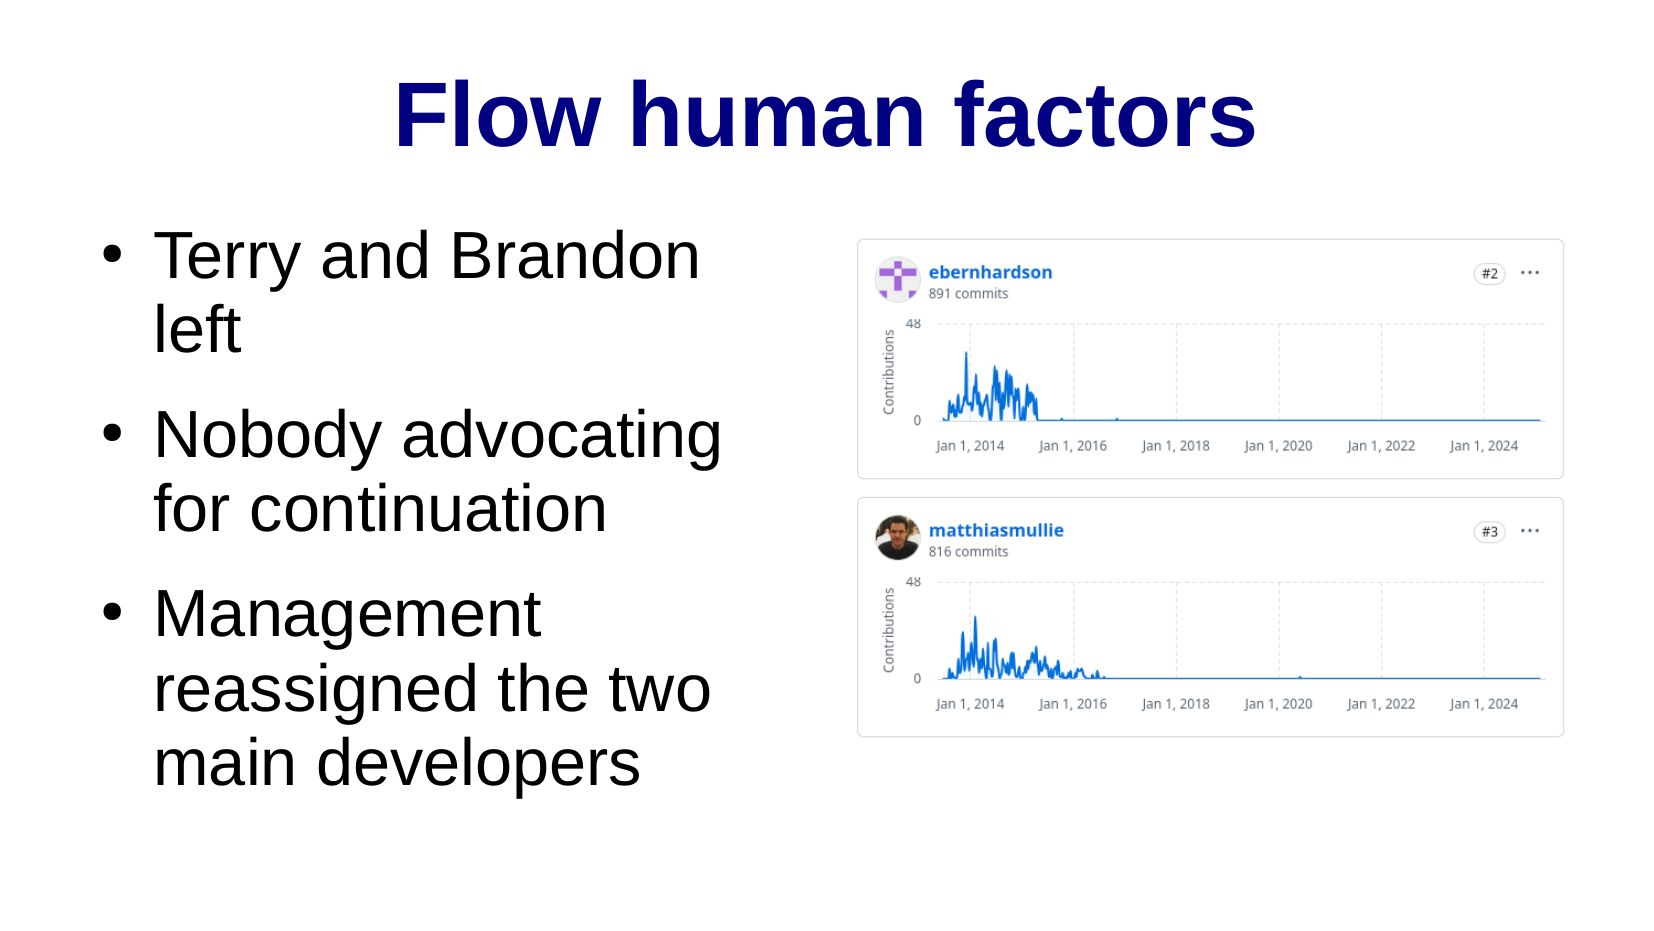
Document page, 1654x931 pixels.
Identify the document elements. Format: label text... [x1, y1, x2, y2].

list Terry and Brandon left Nobody advocating for continuation Management reassigned the two main developers [82, 217, 809, 821]
title Flow human factors [82, 37, 1571, 193]
picture [845, 230, 1572, 745]
